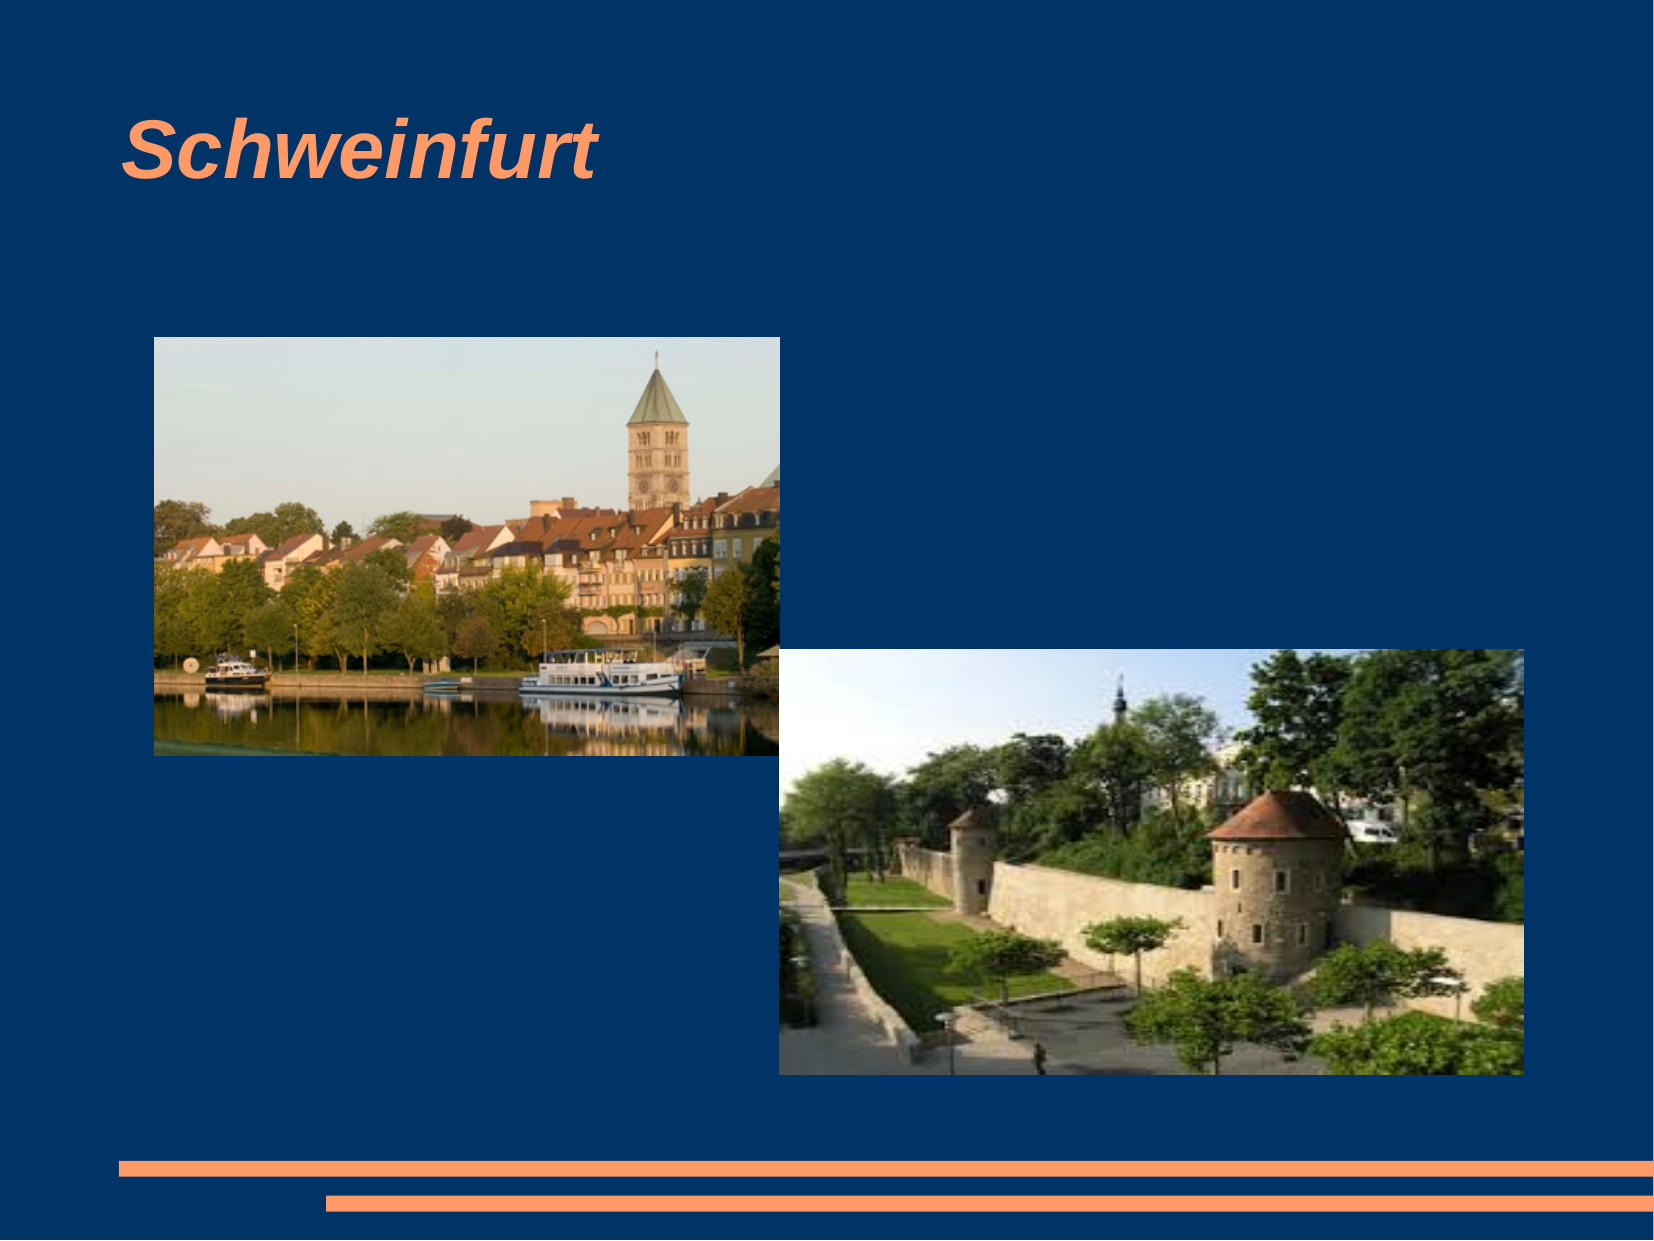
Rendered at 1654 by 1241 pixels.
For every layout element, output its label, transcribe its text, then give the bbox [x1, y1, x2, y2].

title Schweinfurt [121, 46, 1534, 254]
picture [154, 337, 1524, 1075]
